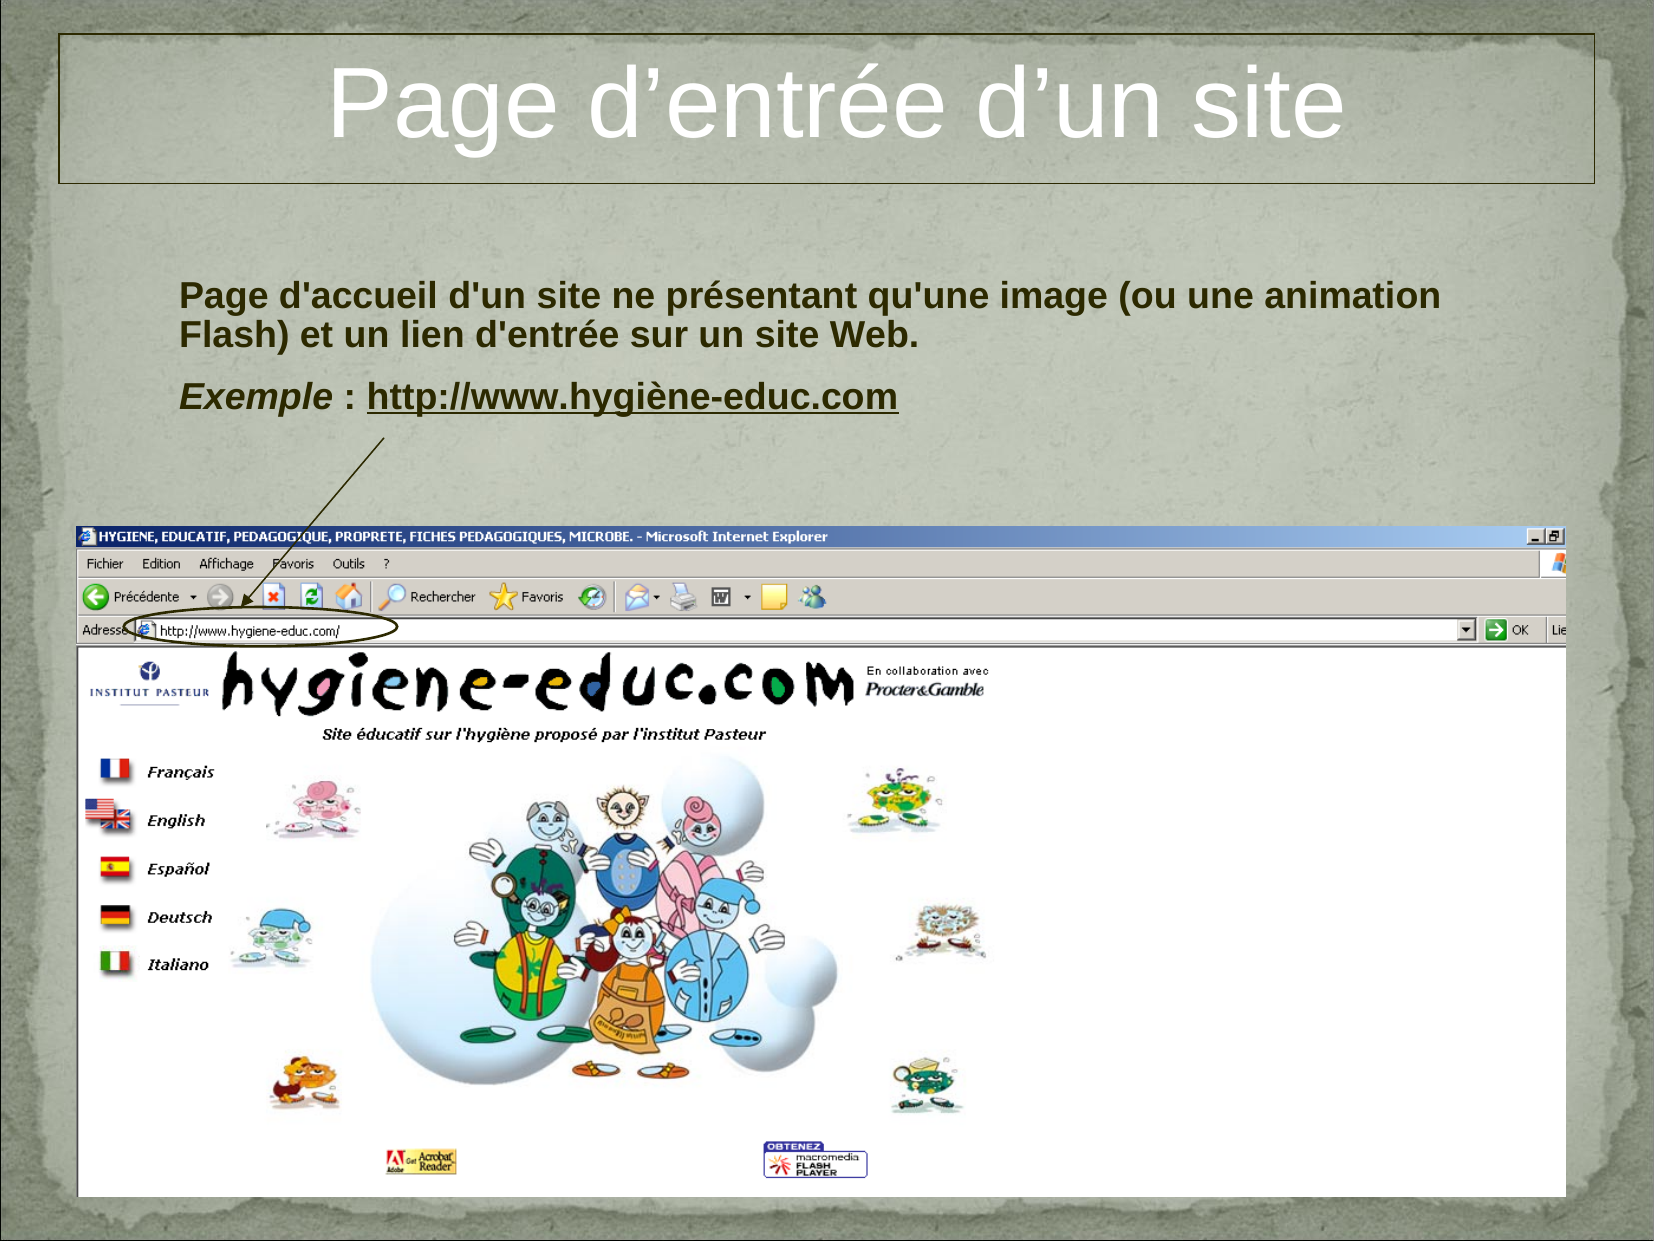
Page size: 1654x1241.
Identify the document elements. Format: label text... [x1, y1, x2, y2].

text_box Page d’entrée d’un site [205, 45, 1469, 167]
picture [0, 0, 1654, 1241]
text_box [76, 526, 1566, 1197]
text_box Page d'accueil d'un site ne présentant qu'une image (ou une animation Flash) et un lien d'entrée sur un site Web. Exemple : http://www.hygiène-educ.com [162, 203, 1478, 526]
text_box [126, 609, 395, 644]
